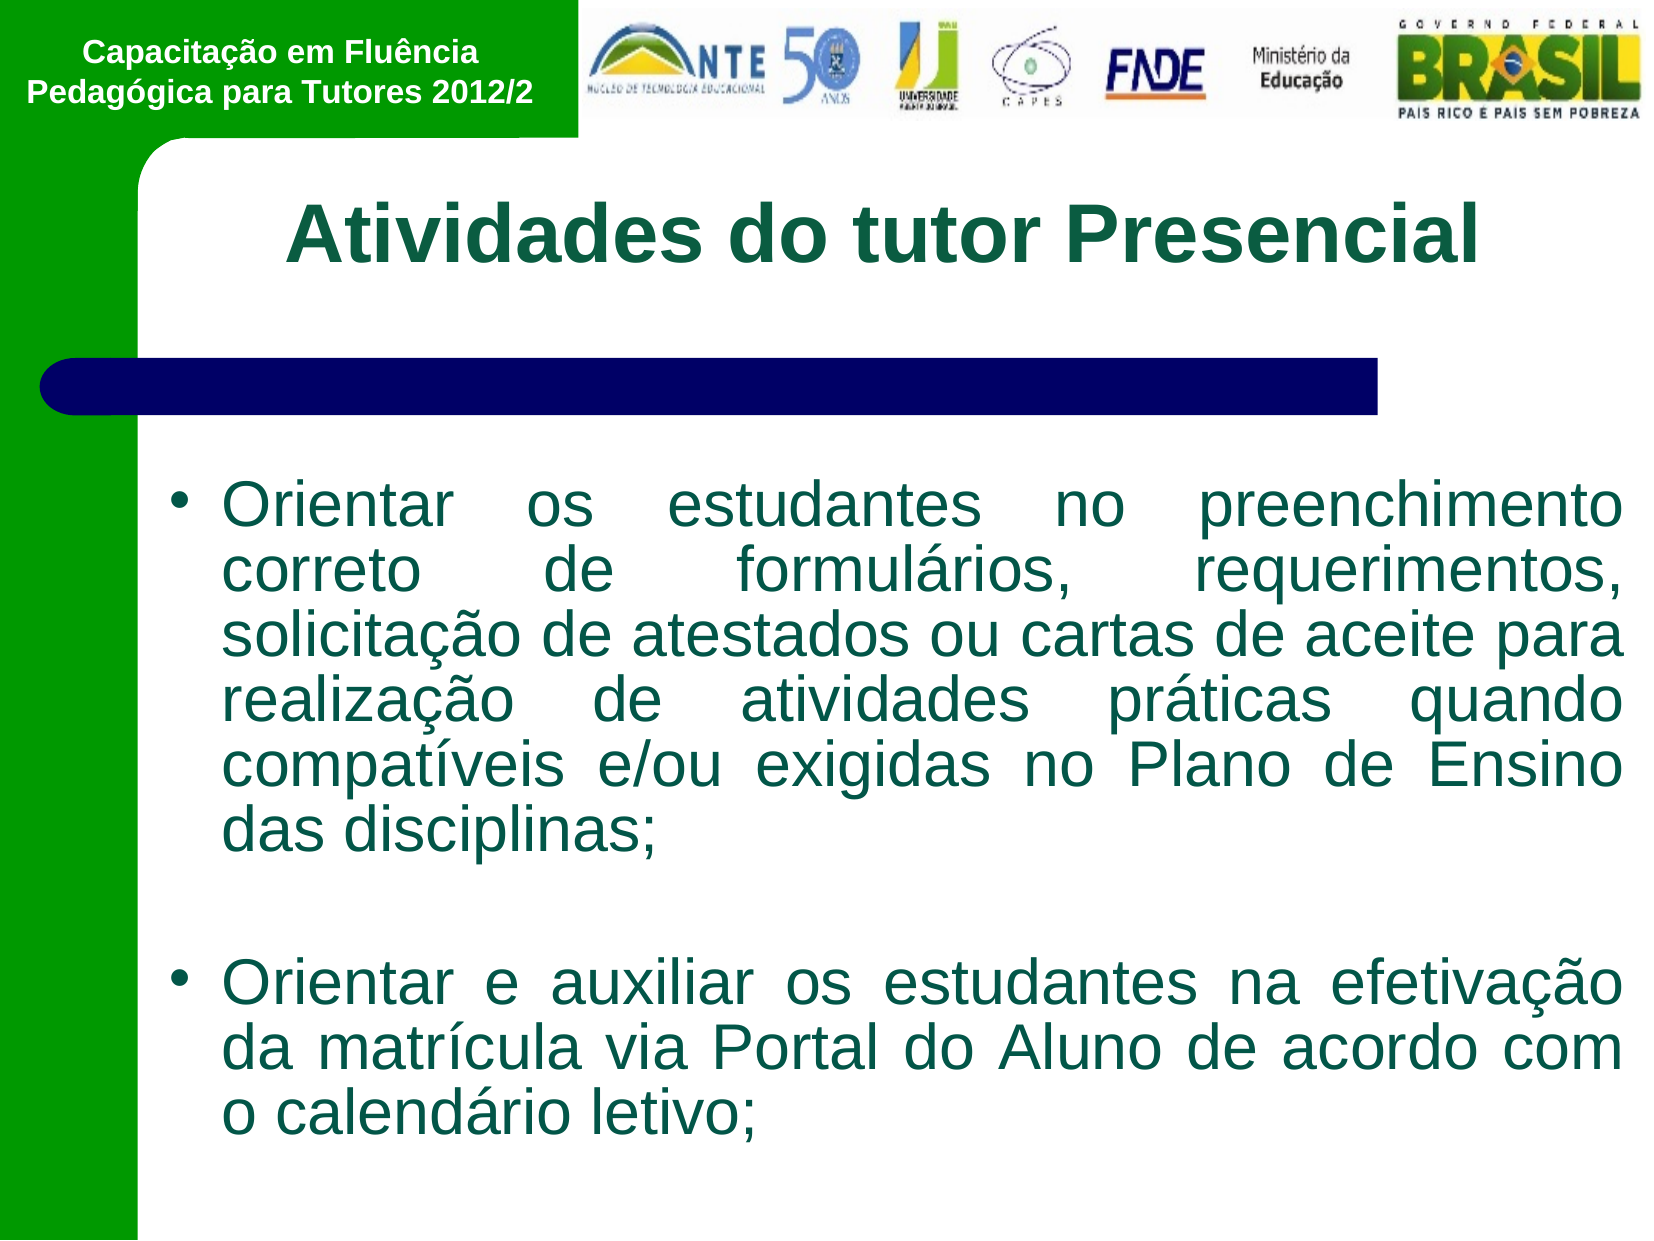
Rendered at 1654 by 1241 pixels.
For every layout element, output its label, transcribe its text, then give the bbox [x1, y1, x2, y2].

title Atividades do tutor Presencial [177, 184, 1612, 378]
list Orientar os estudantes no preenchimento correto de formulários, requerimentos, solicitação de atestados ou cartas de aceite para realização de atividades práticas quando compatíveis e/ou exigidas no Plano de Ensino das disciplinas; Orientar e auxiliar os estudantes na efetivação da matrícula via Portal do Aluno de acordo com o calendário letivo; [151, 386, 1625, 1148]
picture [582, 8, 1646, 121]
